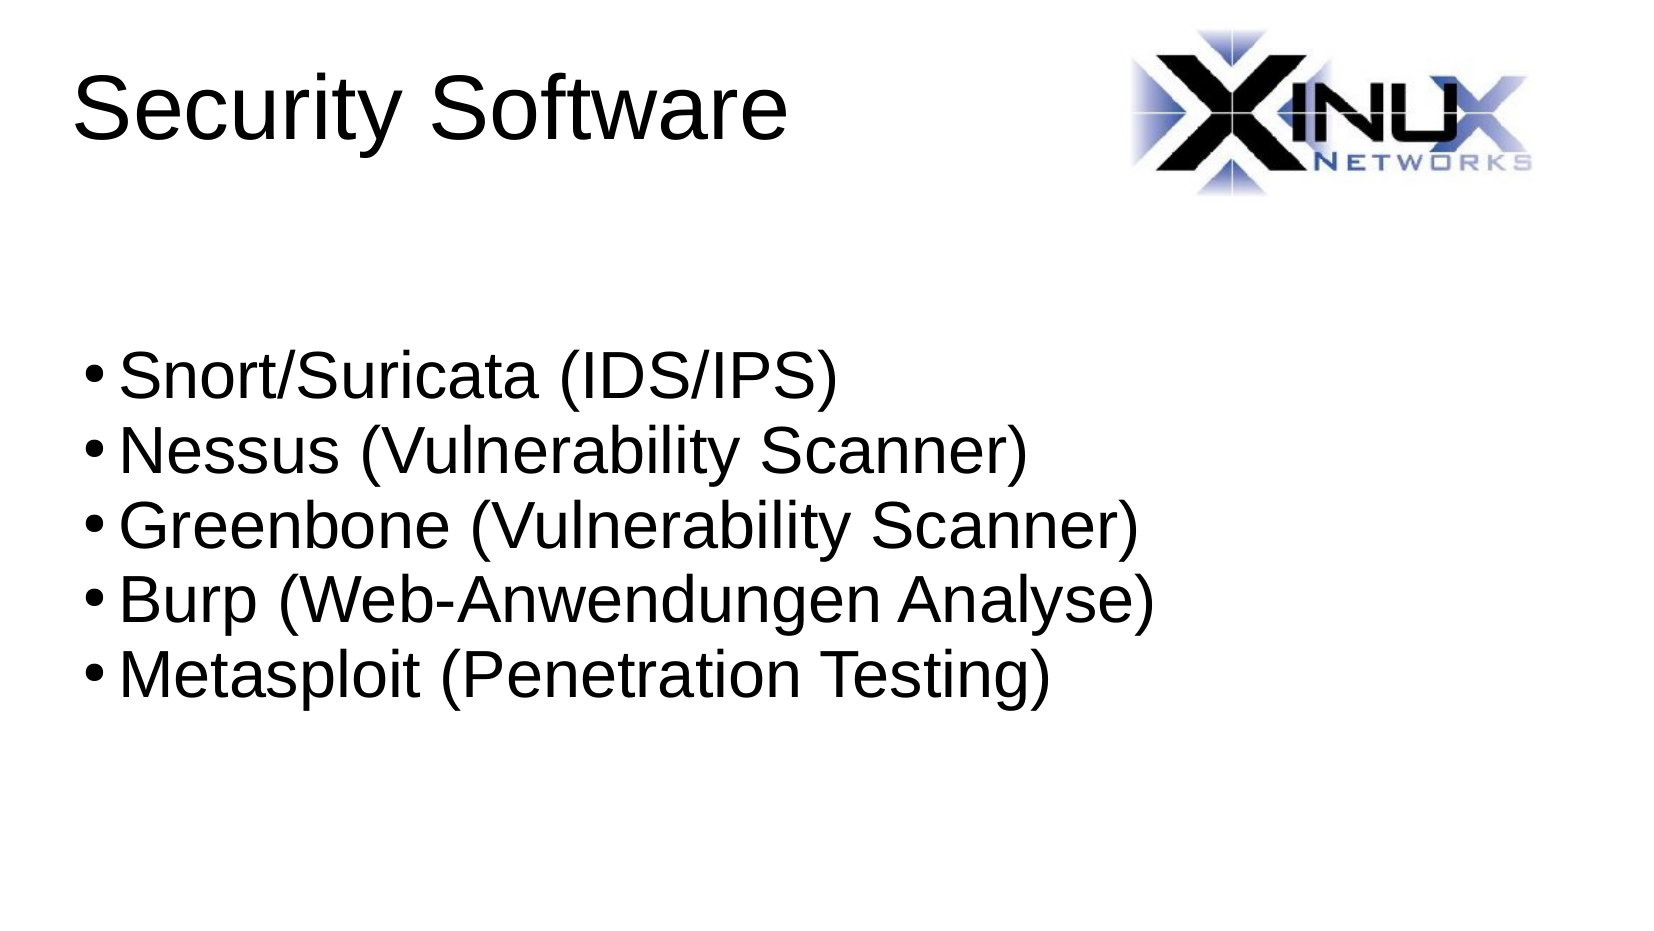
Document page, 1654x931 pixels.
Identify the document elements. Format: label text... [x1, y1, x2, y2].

subtitle Snort/Suricata (IDS/IPS) Nessus (Vulnerability Scanner) Greenbone (Vulnerability Scanner) Burp (Web-Anwendungen Analyse) Metasploit (Penetration Testing) [82, 225, 1571, 901]
picture [1110, 14, 1535, 215]
title Security Software [71, 30, 1021, 186]
